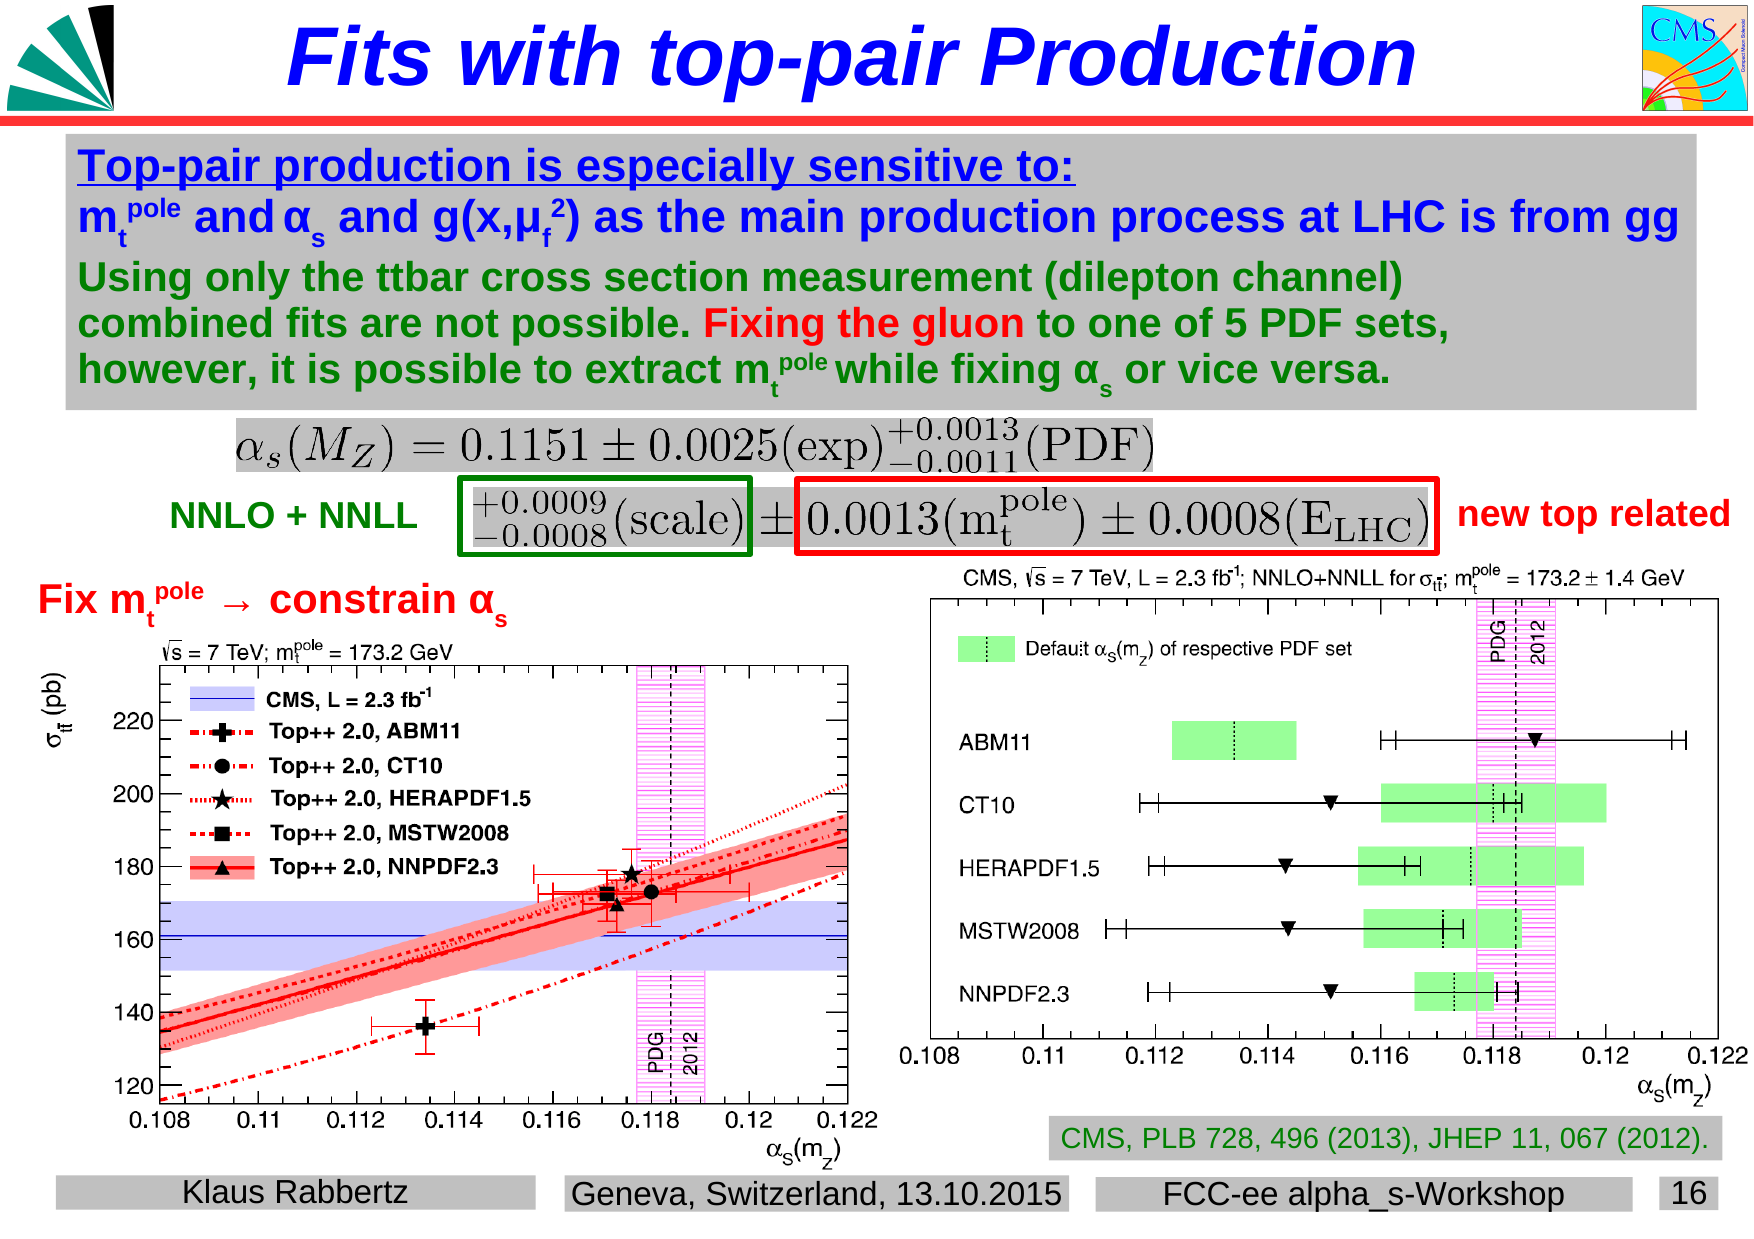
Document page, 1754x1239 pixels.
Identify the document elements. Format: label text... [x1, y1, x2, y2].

title Fits with top-pair Production [123, 0, 1606, 114]
text_box new top related [1445, 486, 1746, 540]
picture [7, 5, 114, 112]
picture [800, 486, 1428, 547]
text_box NNLO + NNLL [157, 488, 431, 543]
picture [236, 417, 1153, 473]
picture [753, 486, 794, 547]
text_box Fix mtpole → constrain αs [25, 569, 520, 639]
picture [891, 561, 1754, 1111]
picture [473, 486, 747, 547]
picture [35, 637, 880, 1174]
text_box CMS, PLB 728, 496 (2013), JHEP 11, 067 (2012). [1048, 1115, 1720, 1161]
text_box Top-pair production is especially sensitive to: mtpole and αs and g(x,μf2) as the main production process at LHC is from gg Using only the ttbar cross section measurement (dilepton channel) combined fits are not possible. Fixing the gluon to one of 5 PDF sets, however, it is possible to extract mtpole while fixing αs or vice versa. [65, 133, 1697, 411]
picture [1642, 5, 1748, 111]
